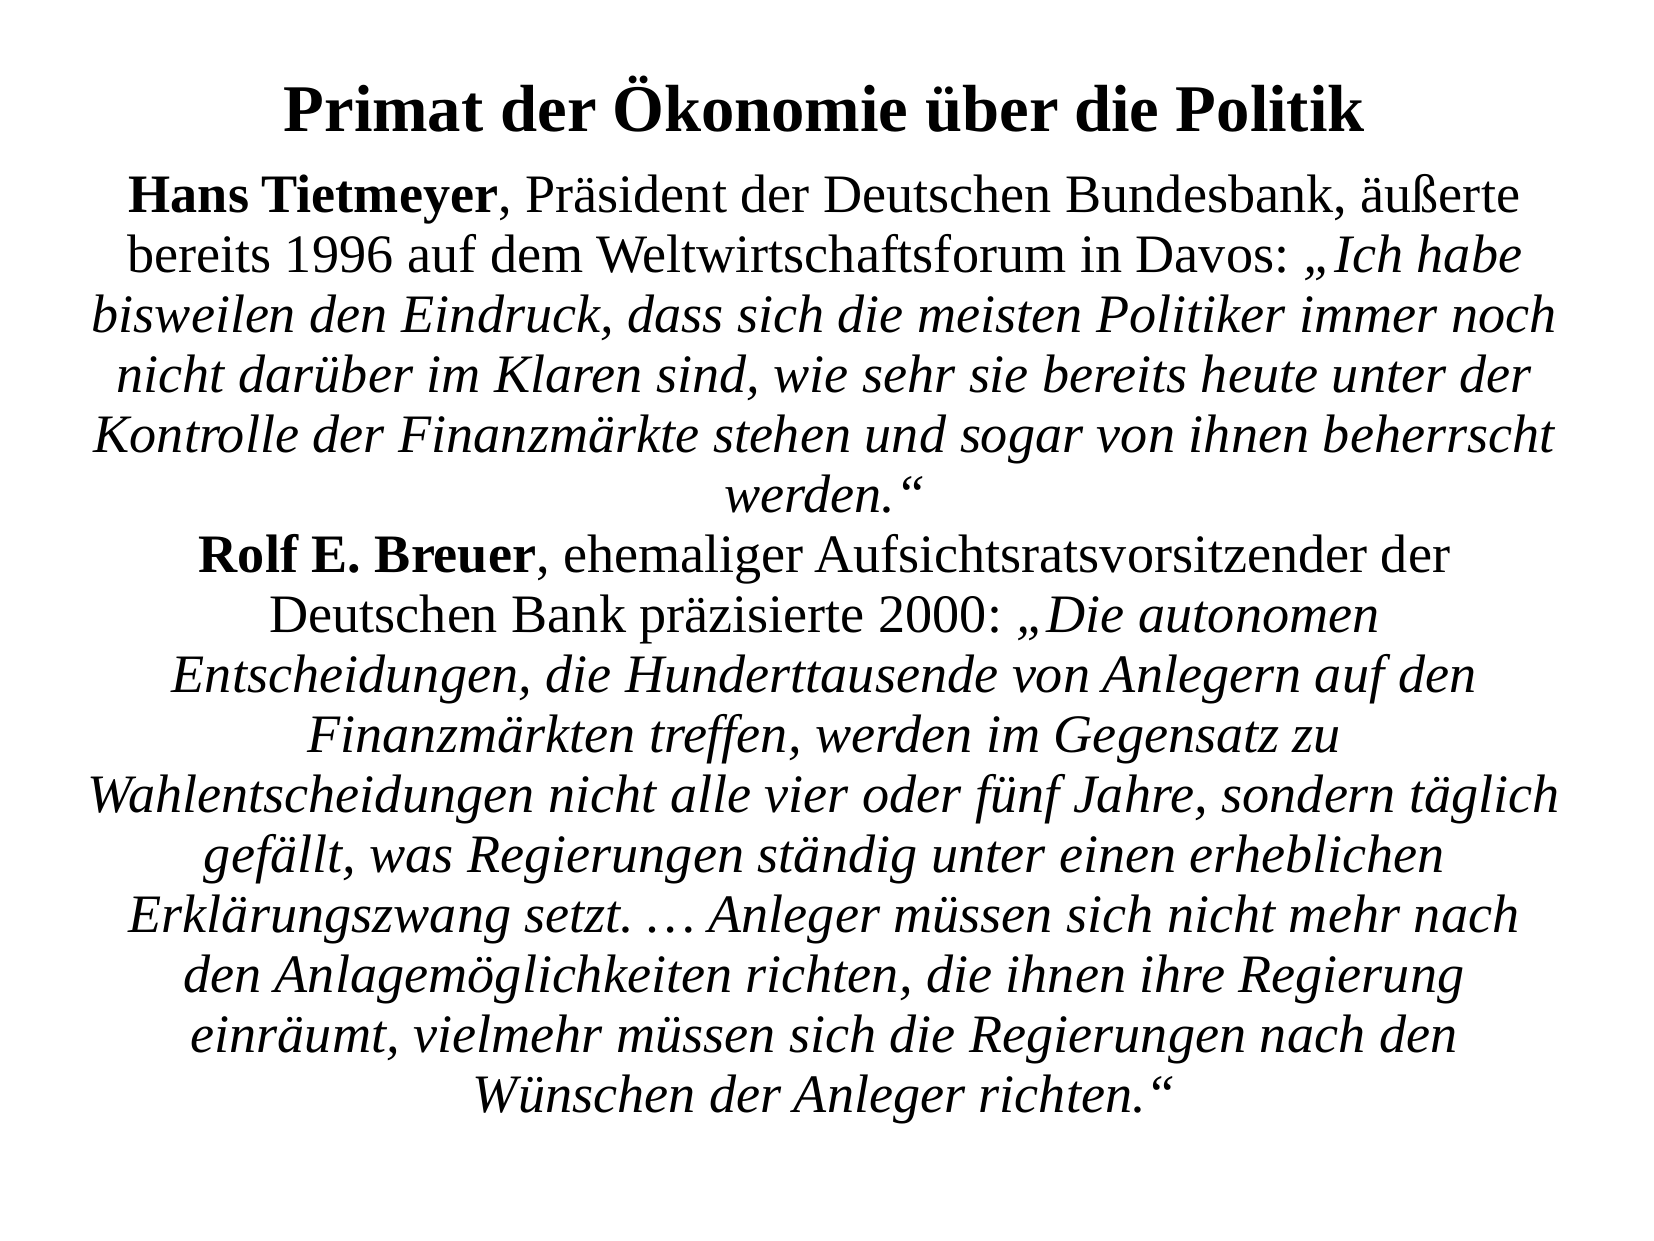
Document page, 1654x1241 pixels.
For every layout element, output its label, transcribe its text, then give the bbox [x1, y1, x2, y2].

text_box Primat der Ökonomie über die Politik Hans Tietmeyer, Präsident der Deutschen Bundesbank, äußerte bereits 1996 auf dem Weltwirtschaftsforum in Davos: „Ich habe bisweilen den Eindruck, dass sich die meisten Politiker immer noch nicht darüber im Klaren sind, wie sehr sie bereits heute unter der Kontrolle der Finanzmärkte stehen und sogar von ihnen beherrscht werden.“ Rolf E. Breuer, ehemaliger Aufsichtsratsvorsitzender der Deutschen Bank präzisierte 2000: „Die autonomen Entscheidungen, die Hunderttausende von Anlegern auf den Finanzmärkten treffen, werden im Gegensatz zu Wahlentscheidungen nicht alle vier oder fünf Jahre, sondern täglich gefällt, was Regierungen ständig unter einen erheblichen Erklärungszwang setzt. … Anleger müssen sich nicht mehr nach den Anlagemöglichkeiten richten, die ihnen ihre Regierung einräumt, vielmehr müssen sich die Regierungen nach den Wünschen der Anleger richten.“ [73, 64, 1581, 1132]
